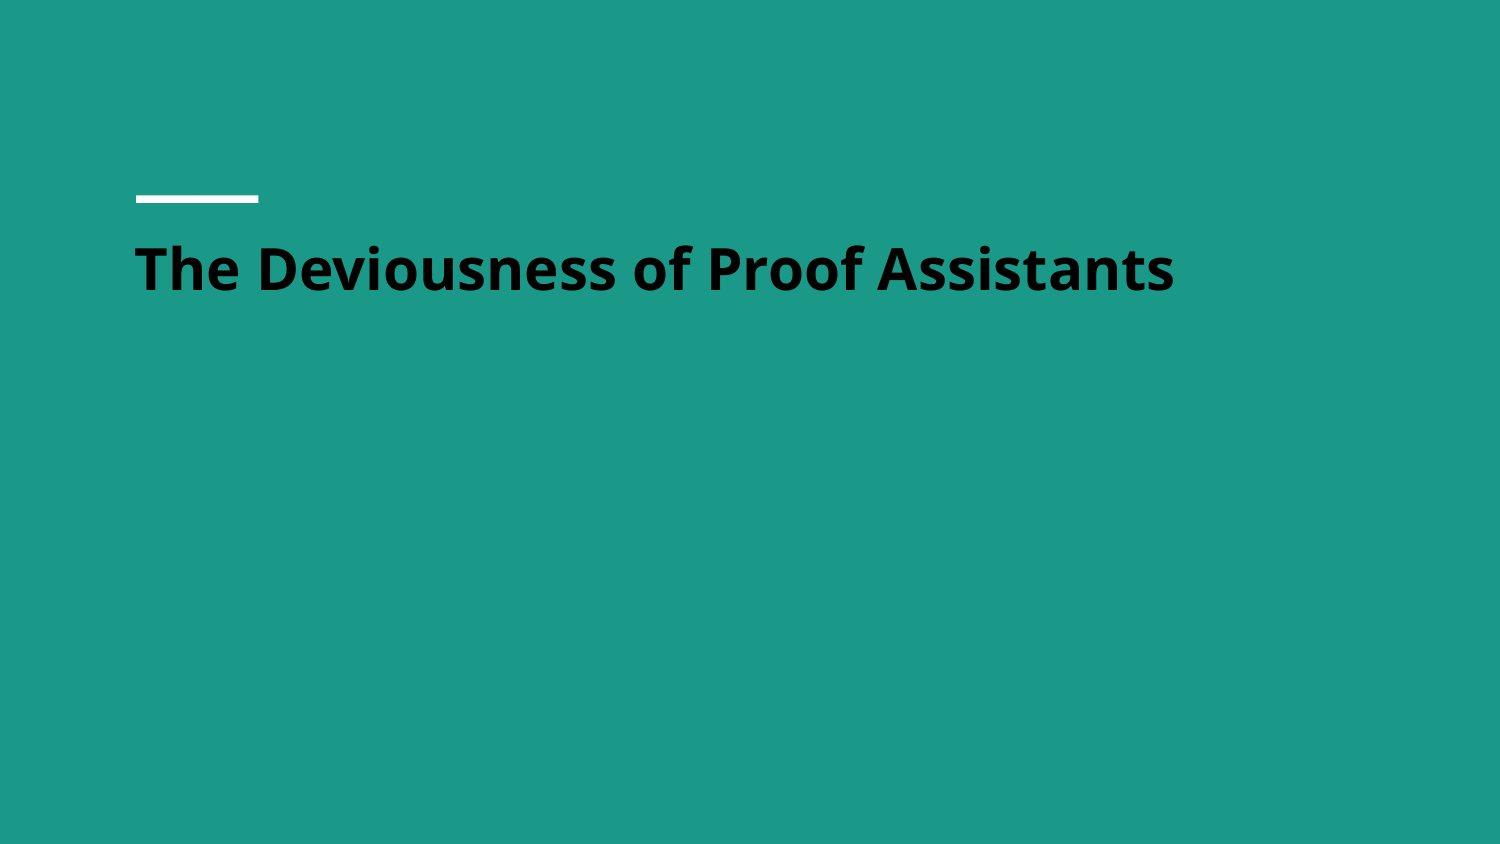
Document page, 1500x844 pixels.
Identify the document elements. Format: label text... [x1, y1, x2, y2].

title The Deviousness of Proof Assistants [119, 216, 1381, 466]
